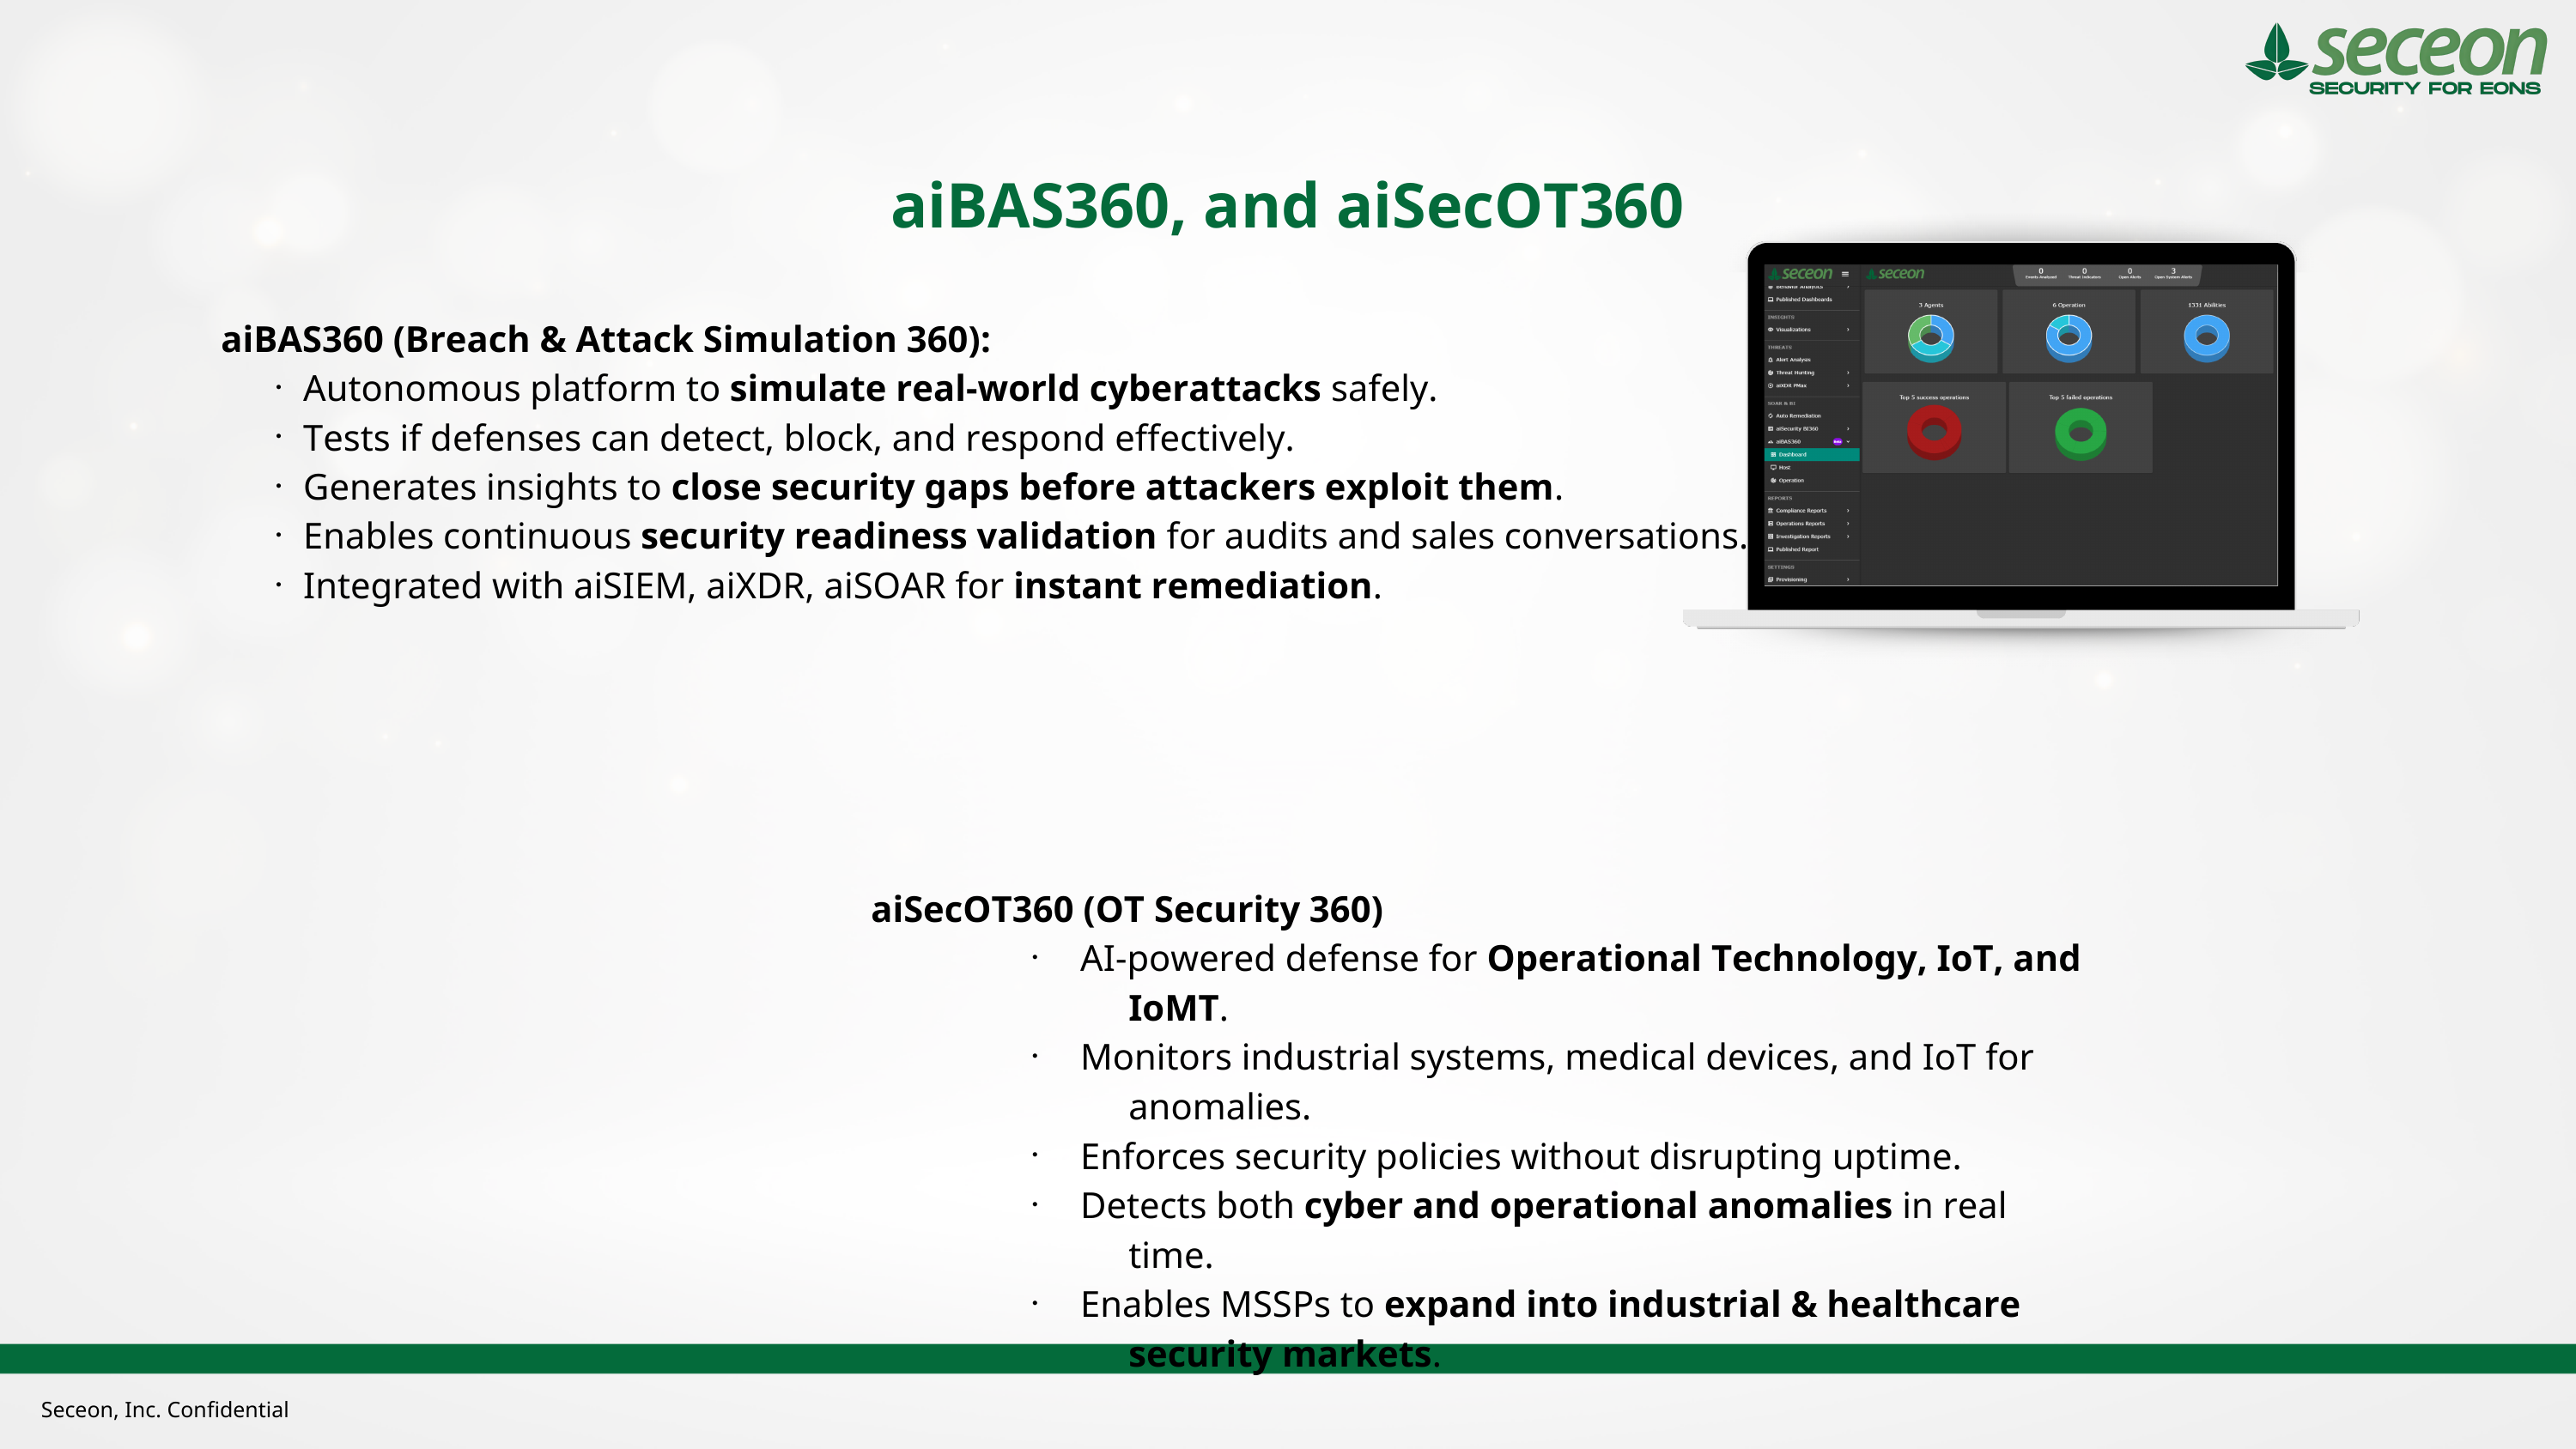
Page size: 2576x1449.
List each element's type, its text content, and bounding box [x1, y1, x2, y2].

text_box aiSecOT360 (OT Security 360) AI-powered defense for Operational Technology, IoT, and IoMT. Monitors industrial systems, medical devices, and IoT for anomalies. Enforces security policies without disrupting uptime. Detects both cyber and operational anomalies in real time. Enables MSSPs to expand into industrial & healthcare security markets. [871, 880, 2099, 1229]
picture [1653, 212, 2389, 706]
text_box aiBAS360 (Breach & Attack Simulation 360): Autonomous platform to simulate real-world cyberattacks safely. Tests if defenses can detect, block, and respond effectively. Generates insights to close security gaps before attackers exploit them. Enables continuous security readiness validation for audits and sales conversations. Integrated with aiSIEM, aiXDR, aiSOAR for instant remediation. [221, 309, 1653, 609]
text_box aiBAS360, and aiSecOT360 [344, 136, 2232, 242]
